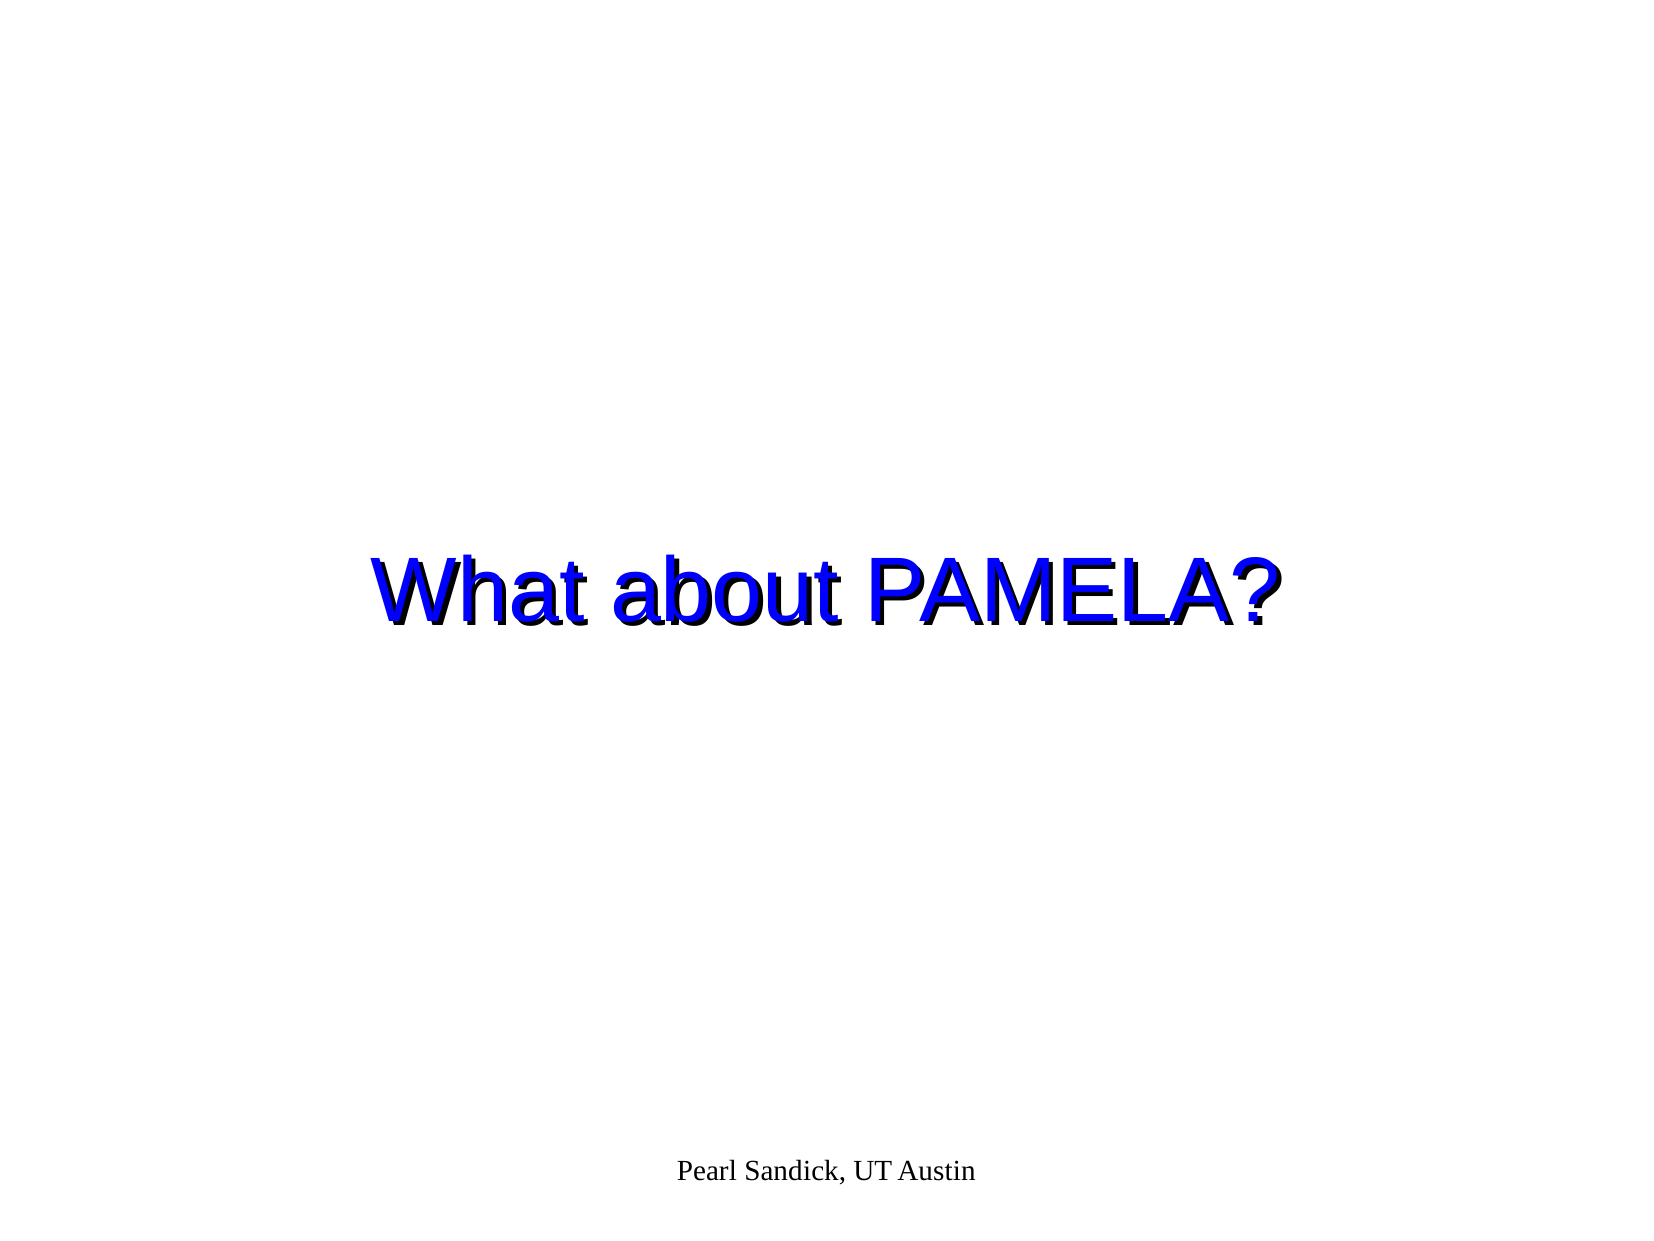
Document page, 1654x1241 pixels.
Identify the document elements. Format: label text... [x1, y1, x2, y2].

title What about PAMELA? [82, 493, 1571, 687]
